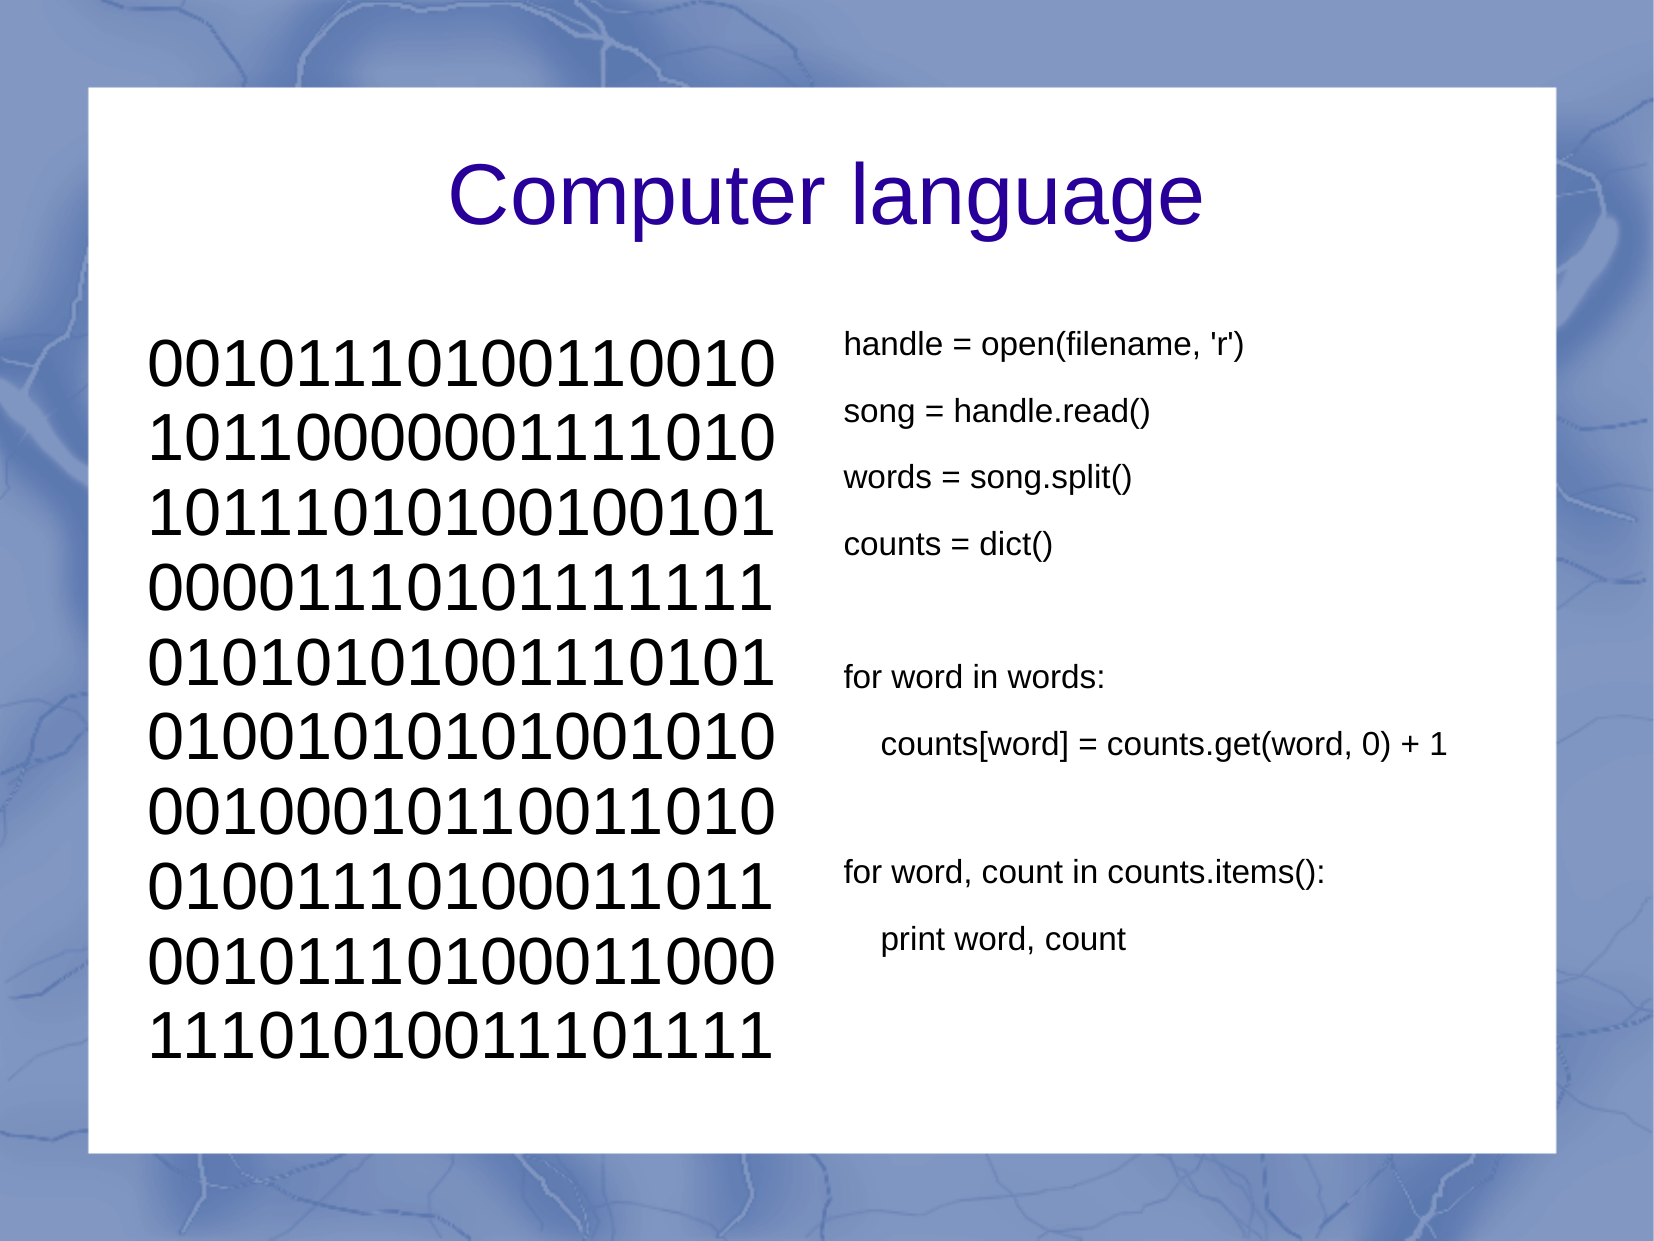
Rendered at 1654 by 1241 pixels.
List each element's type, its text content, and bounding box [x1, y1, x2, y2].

title Computer language [118, 90, 1536, 298]
list handle = open(filename, 'r') song = handle.read() words = song.split() counts = dict() for word in words: counts[word] = counts.get(word, 0) + 1 for word, count in counts.items(): print word, count [843, 325, 1507, 1045]
list 00101110100110010101100000011110101011101010010010100001110101111111010101010011101010100101010100101000100010110011010010011101000110110010111010001100011101010011101111 [147, 325, 811, 1074]
picture [0, 0, 1654, 1241]
